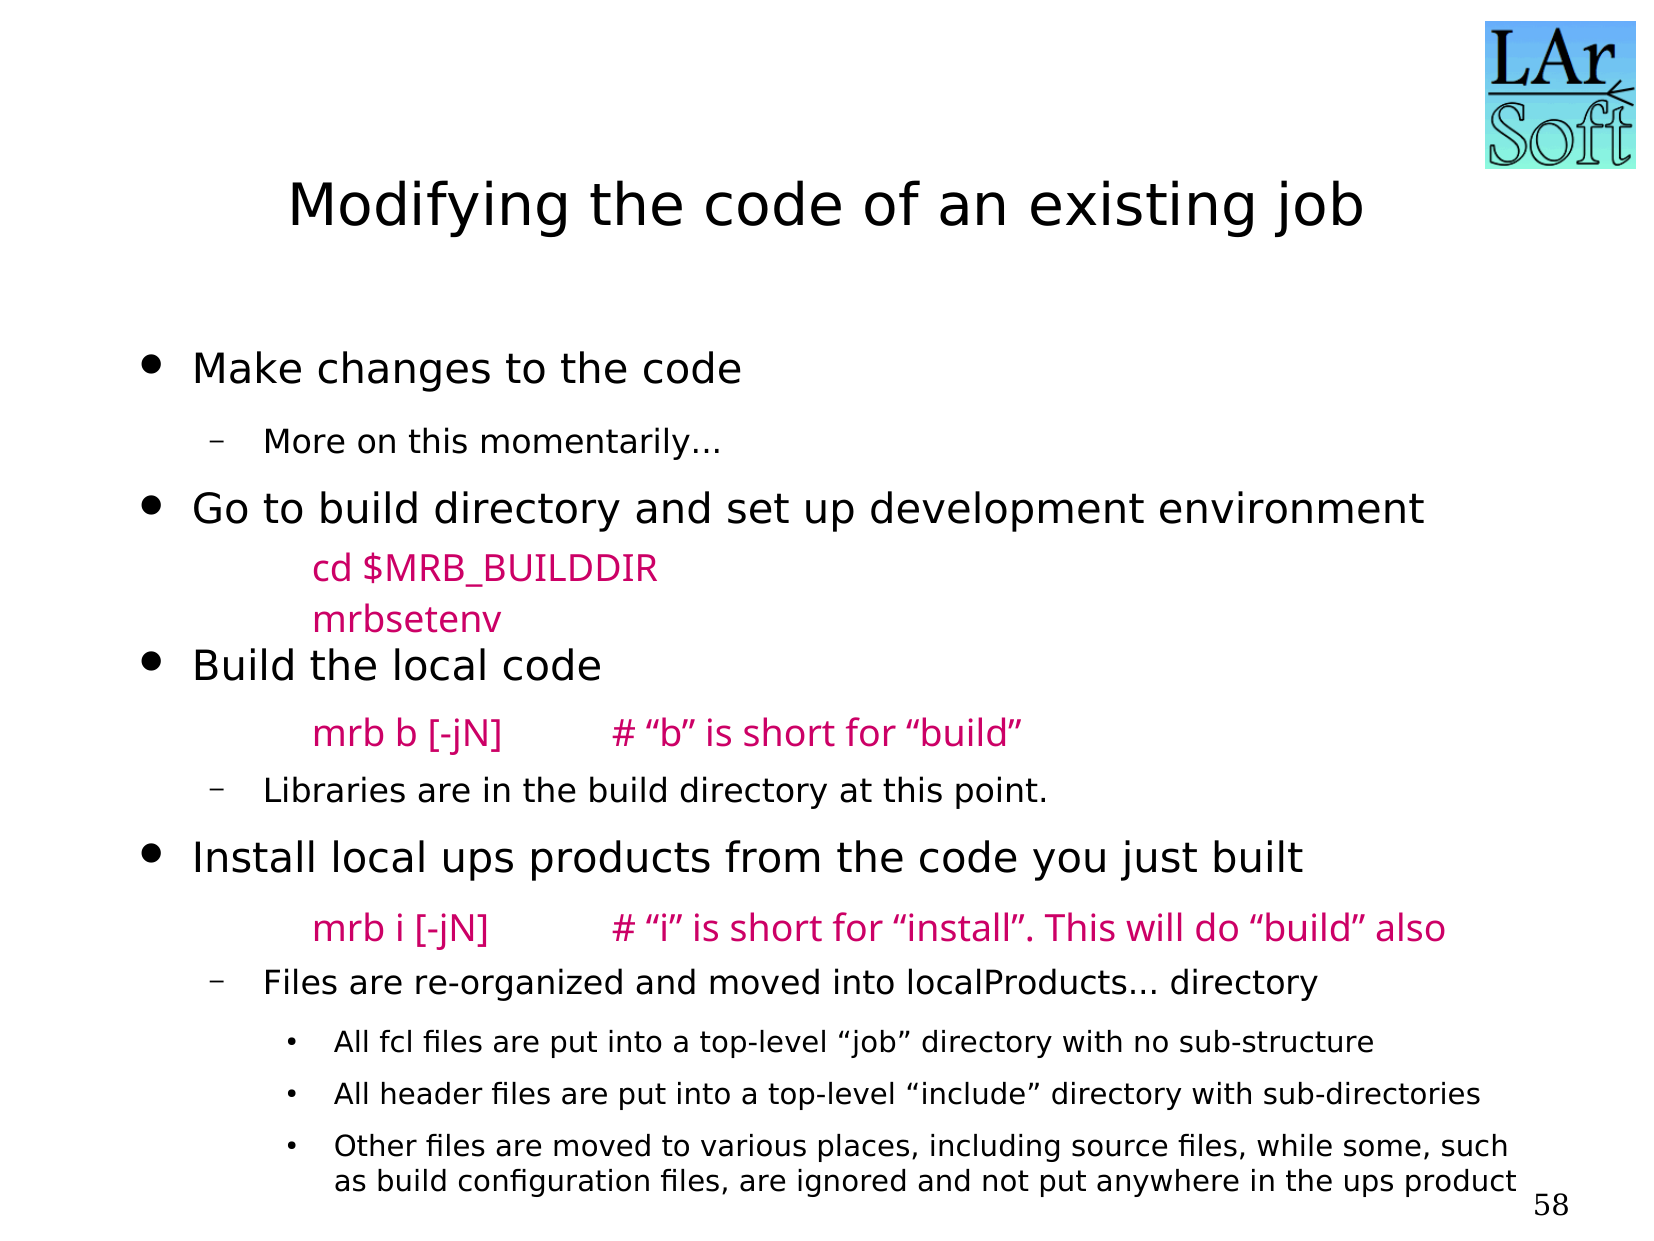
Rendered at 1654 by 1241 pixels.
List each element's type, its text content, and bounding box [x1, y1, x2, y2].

text_box mrb i [-jN] # “i” is short for “install”. This will do “build” also [297, 894, 1502, 953]
text_box mrb b [-jN] # “b” is short for “build” [297, 699, 1052, 758]
picture [1485, 21, 1636, 169]
title Modifying the code of an existing job [121, 102, 1533, 310]
text_box cd $MRB_BUILDDIR mrbsetenv [297, 534, 697, 636]
list Make changes to the code More on this momentarily... Go to build directory and set up development environment Build the local code Libraries are in the build directory at this point. Install local ups products from the code you just built Files are re-organized and moved into localProducts... directory All fcl files are put into a top-level “job” directory with no sub-structure All header files are put into a top-level “include” directory with sub-directories Other files are moved to various places, including source files, while some, such as build configuration files, are ignored and not put anywhere in the ups product [121, 344, 1533, 1198]
